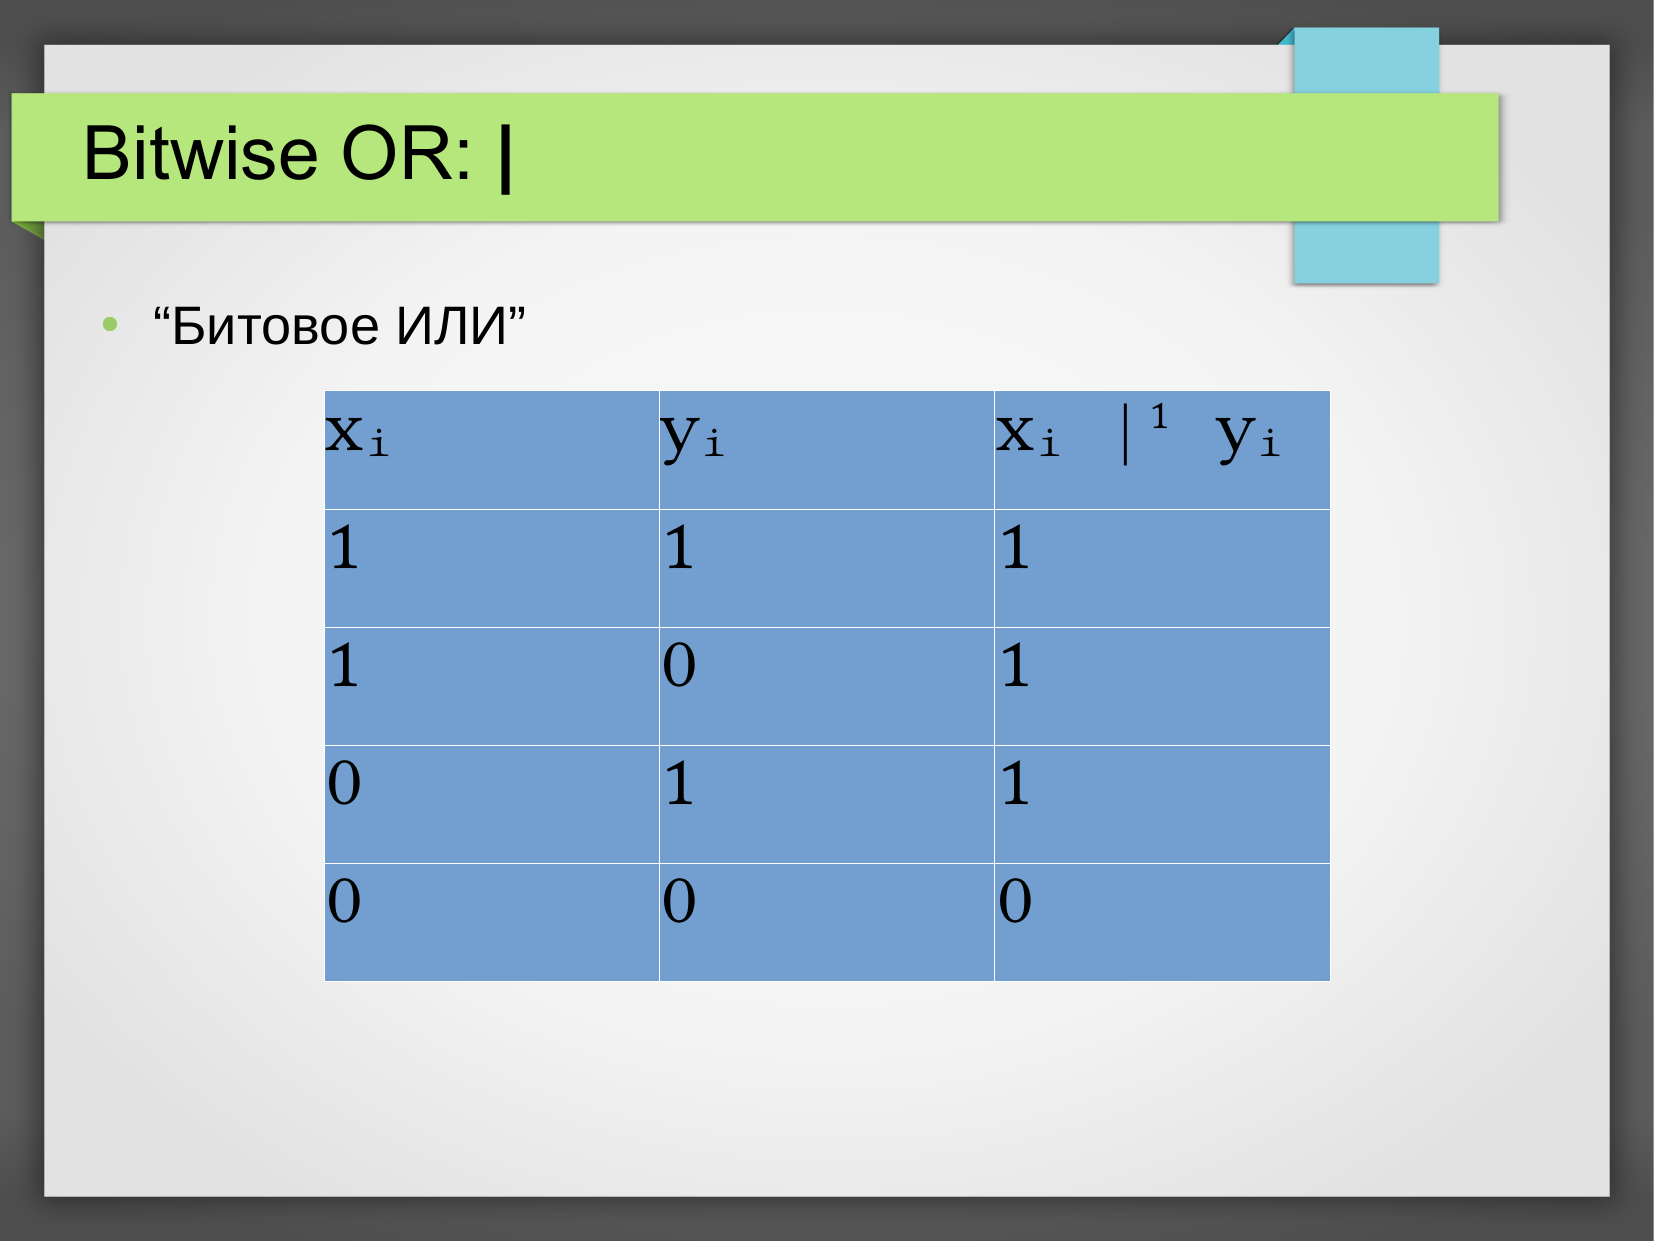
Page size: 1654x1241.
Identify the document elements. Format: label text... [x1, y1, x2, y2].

table_header yi [660, 391, 994, 509]
table_cell 1 [995, 746, 1330, 863]
table_cell 0 [995, 864, 1330, 981]
table_cell 0 [325, 864, 659, 981]
table_cell 1 [995, 628, 1330, 745]
table_cell 1 [660, 746, 994, 863]
table_cell 1 [660, 510, 994, 627]
table_cell 1 [325, 510, 659, 627]
title Bitwise OR: | [82, 94, 1264, 213]
table_cell 0 [325, 746, 659, 863]
list “Битовое ИЛИ” [82, 295, 1571, 1015]
table_cell 1 [325, 628, 659, 745]
table_cell 1 [995, 510, 1330, 627]
picture [0, 0, 1654, 1241]
table_cell 0 [660, 628, 994, 745]
table_header xi |1 yi [995, 391, 1330, 509]
table_header xi [325, 391, 659, 509]
table_cell 0 [660, 864, 994, 981]
